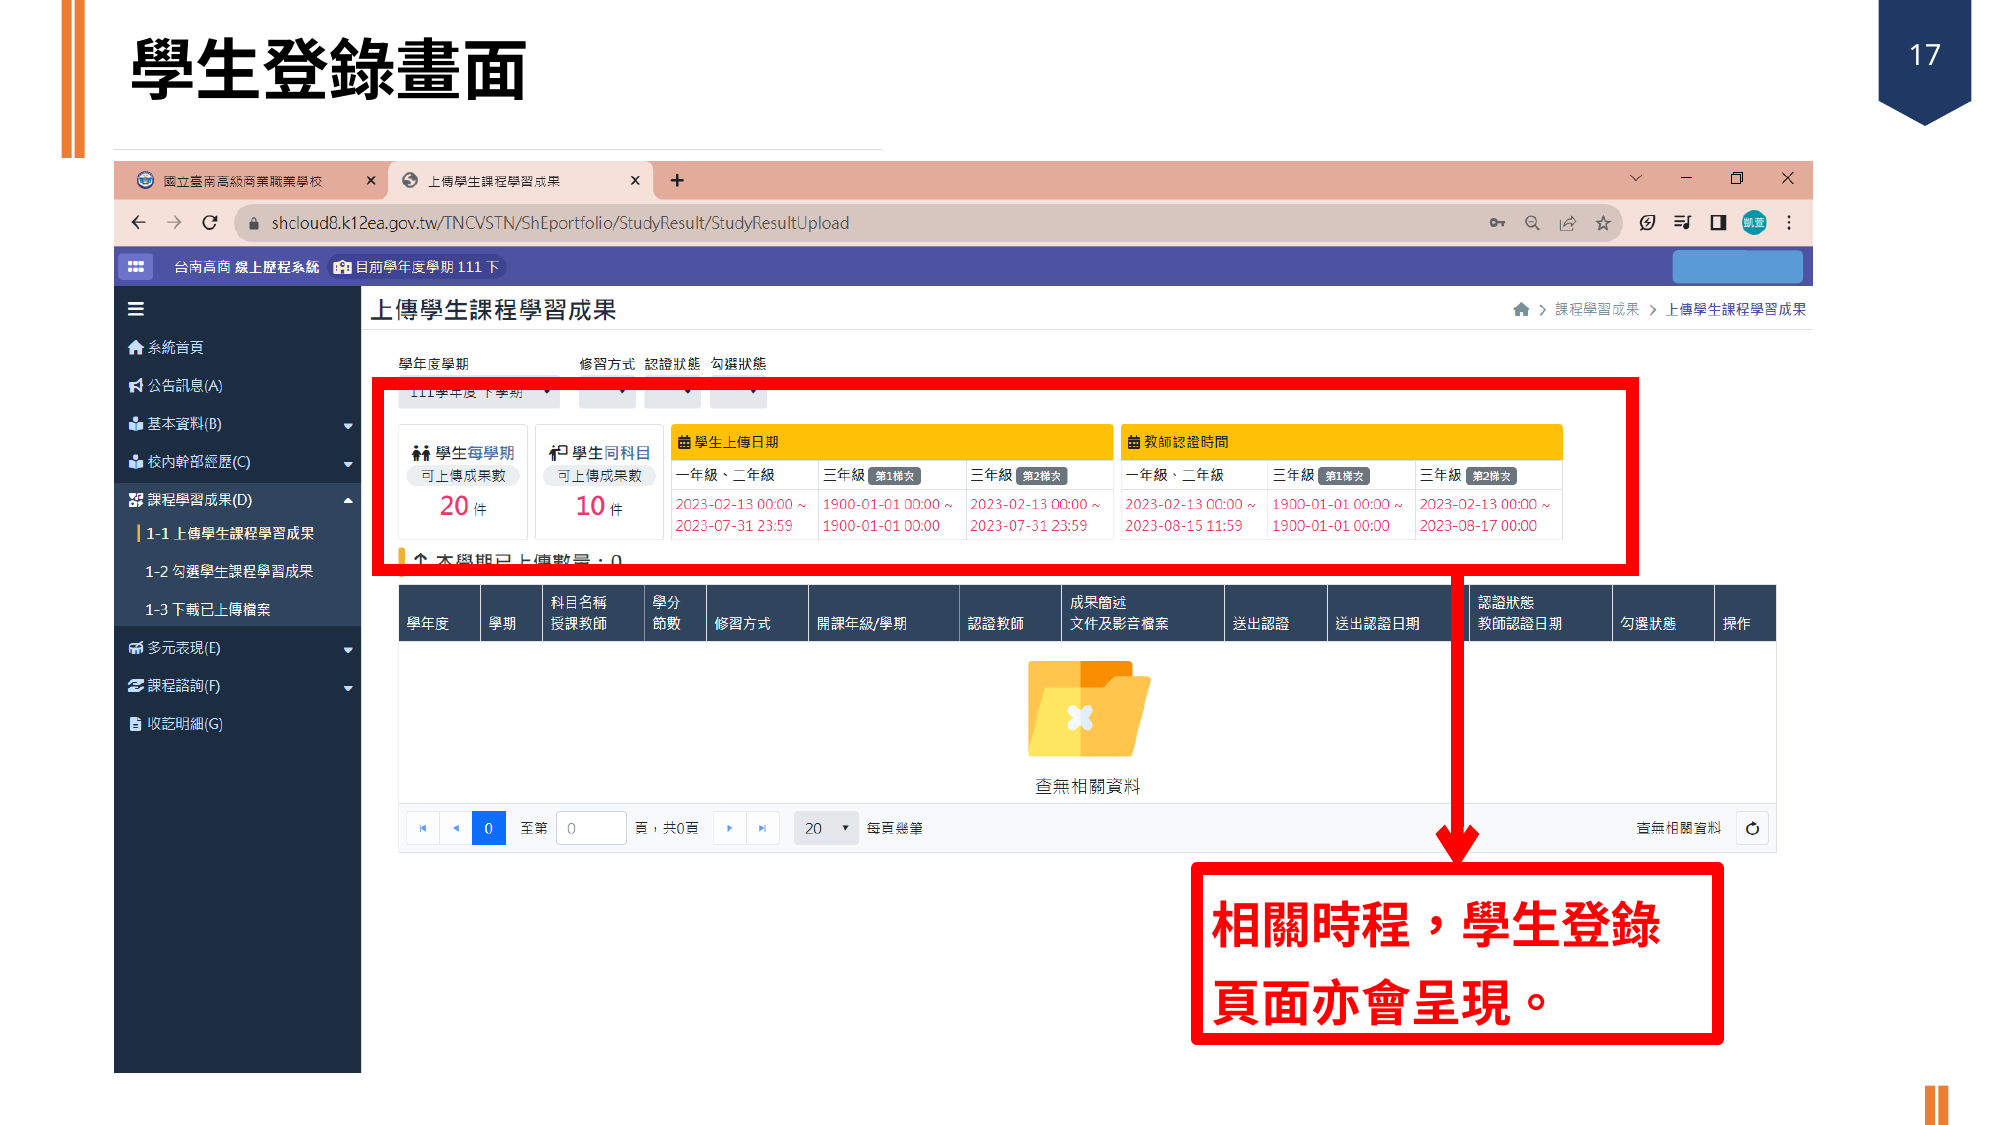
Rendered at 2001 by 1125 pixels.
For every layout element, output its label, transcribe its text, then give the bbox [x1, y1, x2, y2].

picture [114, 161, 1813, 1073]
text_box [1672, 250, 1804, 284]
text_box 相關時程，學生登錄頁面亦會呈現。 [1196, 868, 1718, 1040]
list 學生登錄畫面 [114, 29, 1415, 118]
